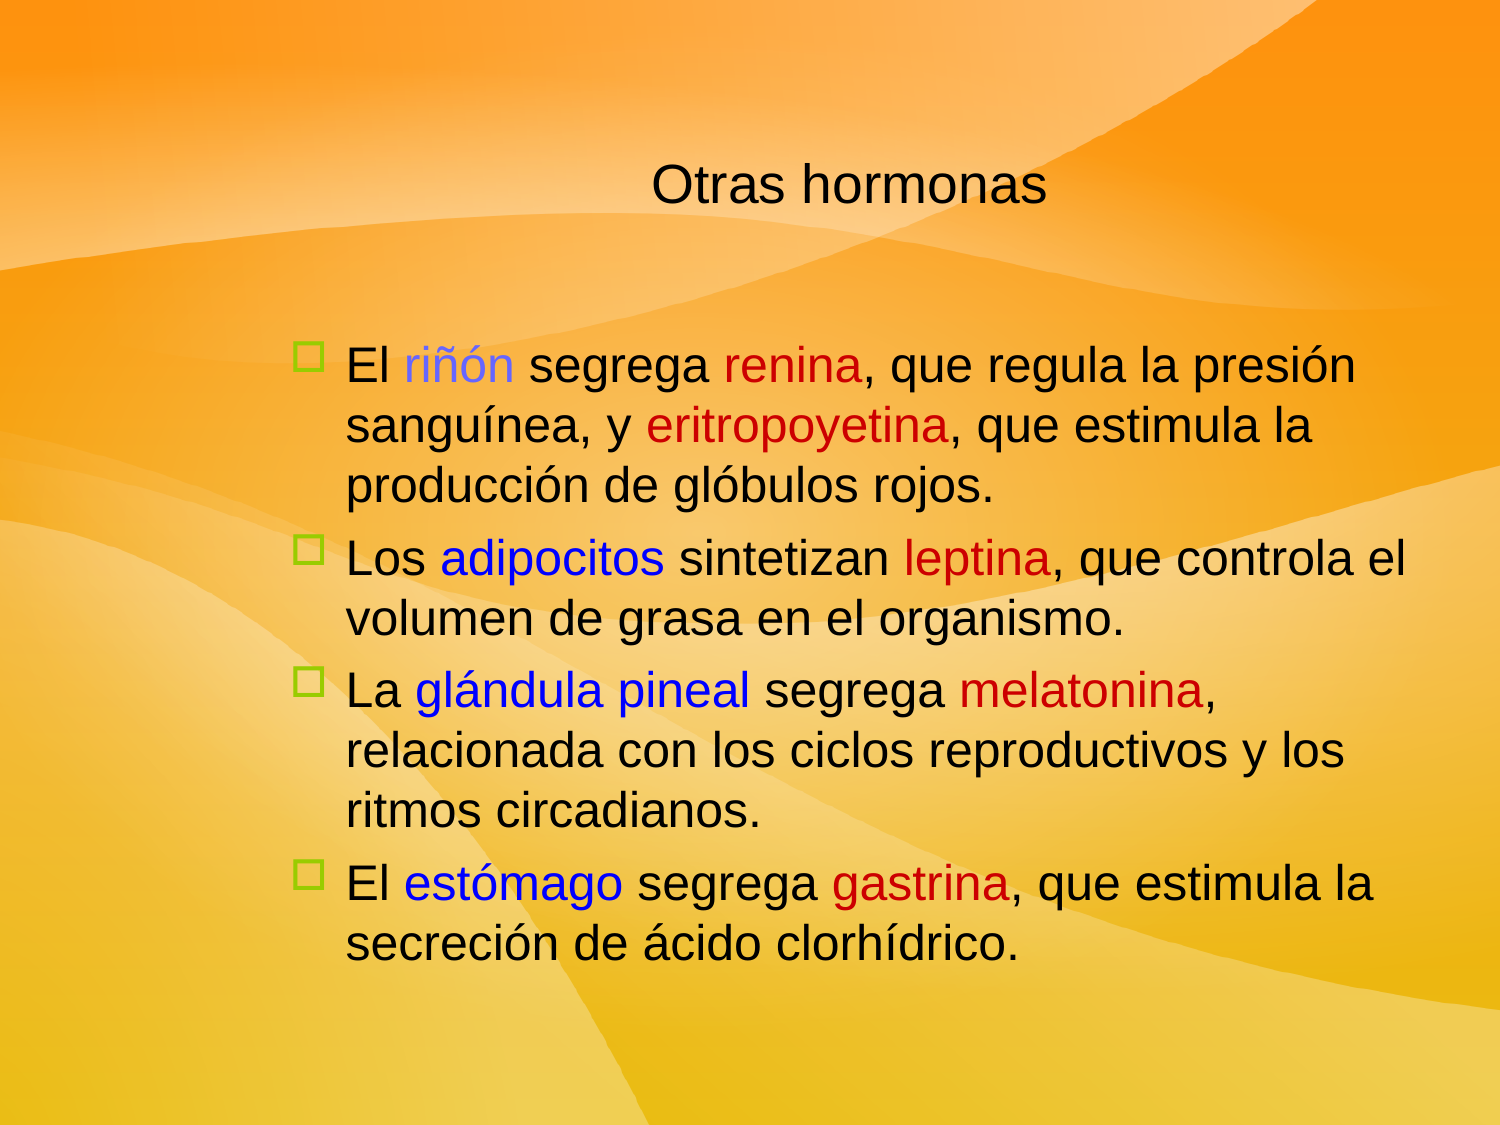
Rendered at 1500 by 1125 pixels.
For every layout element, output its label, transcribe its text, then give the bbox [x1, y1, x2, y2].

picture [0, 0, 1500, 1125]
title Otras hormonas [274, 75, 1425, 288]
list El riñón segrega renina, que regula la presión sanguínea, y eritropoyetina, que estimula la producción de glóbulos rojos. Los adipocitos sintetizan leptina, que controla el volumen de grasa en el organismo. La glándula pineal segrega melatonina, relacionada con los ciclos reproductivos y los ritmos circadianos. El estómago segrega gastrina, que estimula la secreción de ácido clorhídrico. [274, 324, 1425, 1001]
